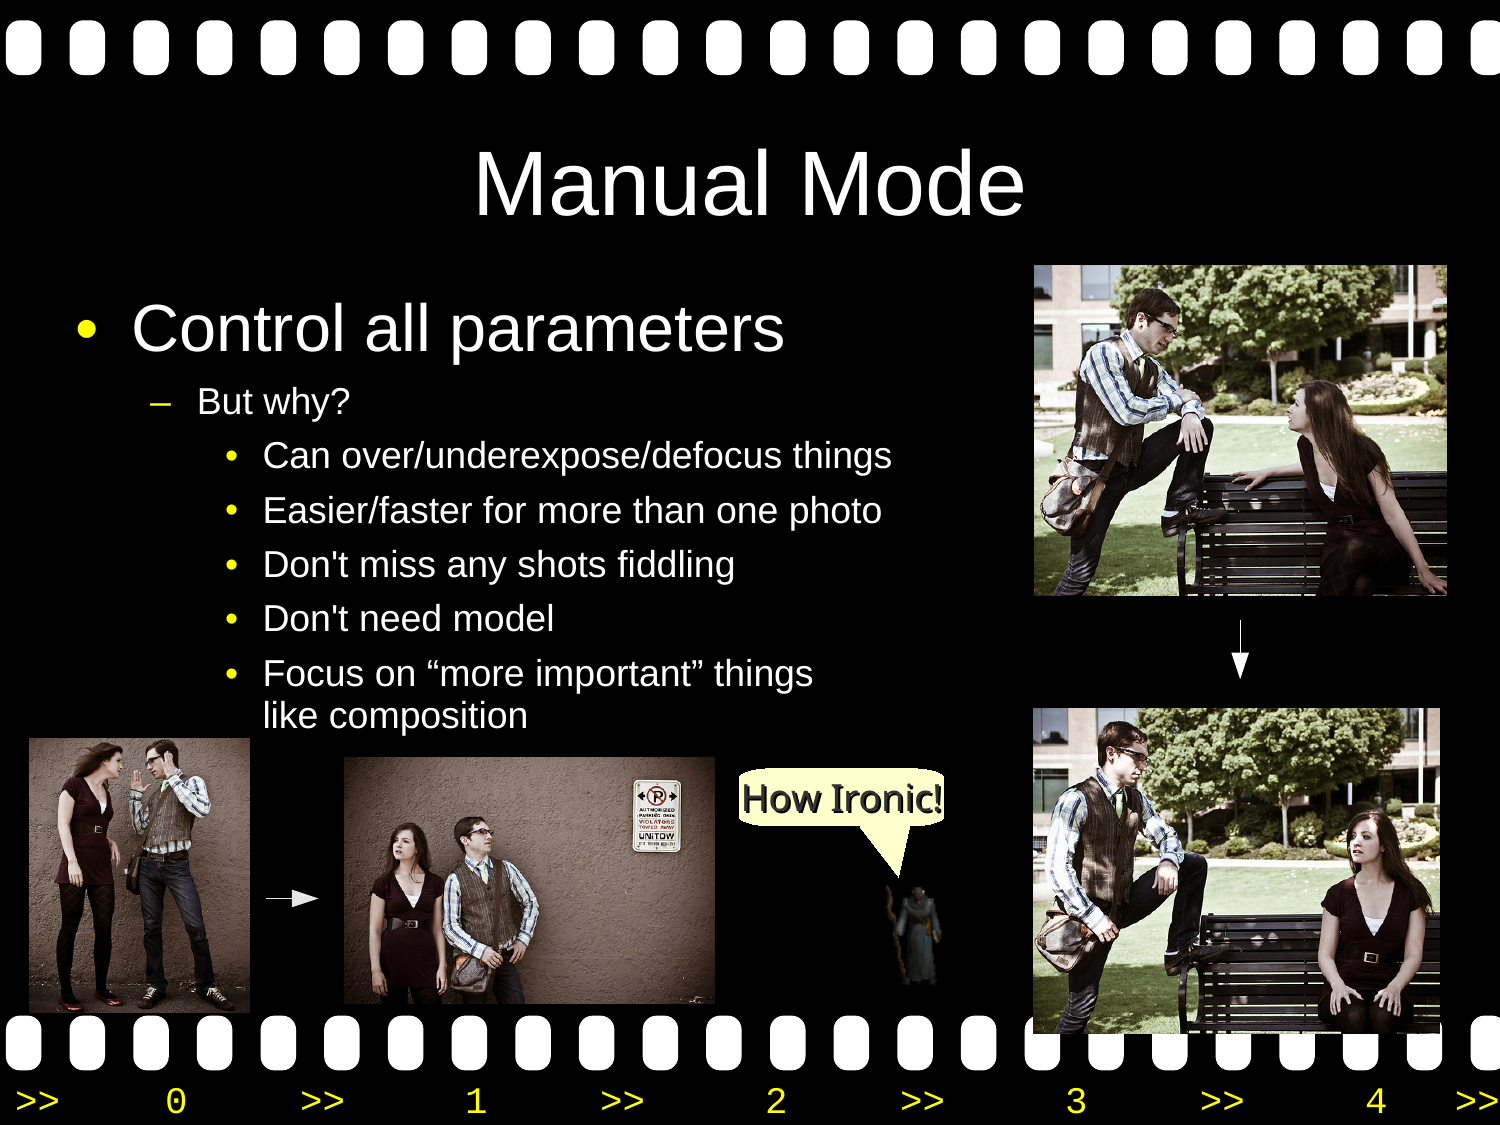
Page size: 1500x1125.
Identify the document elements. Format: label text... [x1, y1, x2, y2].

picture [1033, 708, 1440, 1034]
picture [1034, 265, 1447, 596]
title Manual Mode [75, 90, 1426, 278]
picture [29, 738, 250, 1013]
picture [857, 856, 975, 1013]
text_box How Ironic! [738, 767, 945, 879]
picture [344, 757, 715, 1004]
list Control all parameters But why? Can over/underexpose/defocus things Easier/faster for more than one photo Don't miss any shots fiddling Don't need model Focus on “more important” things like composition [75, 290, 1426, 1034]
